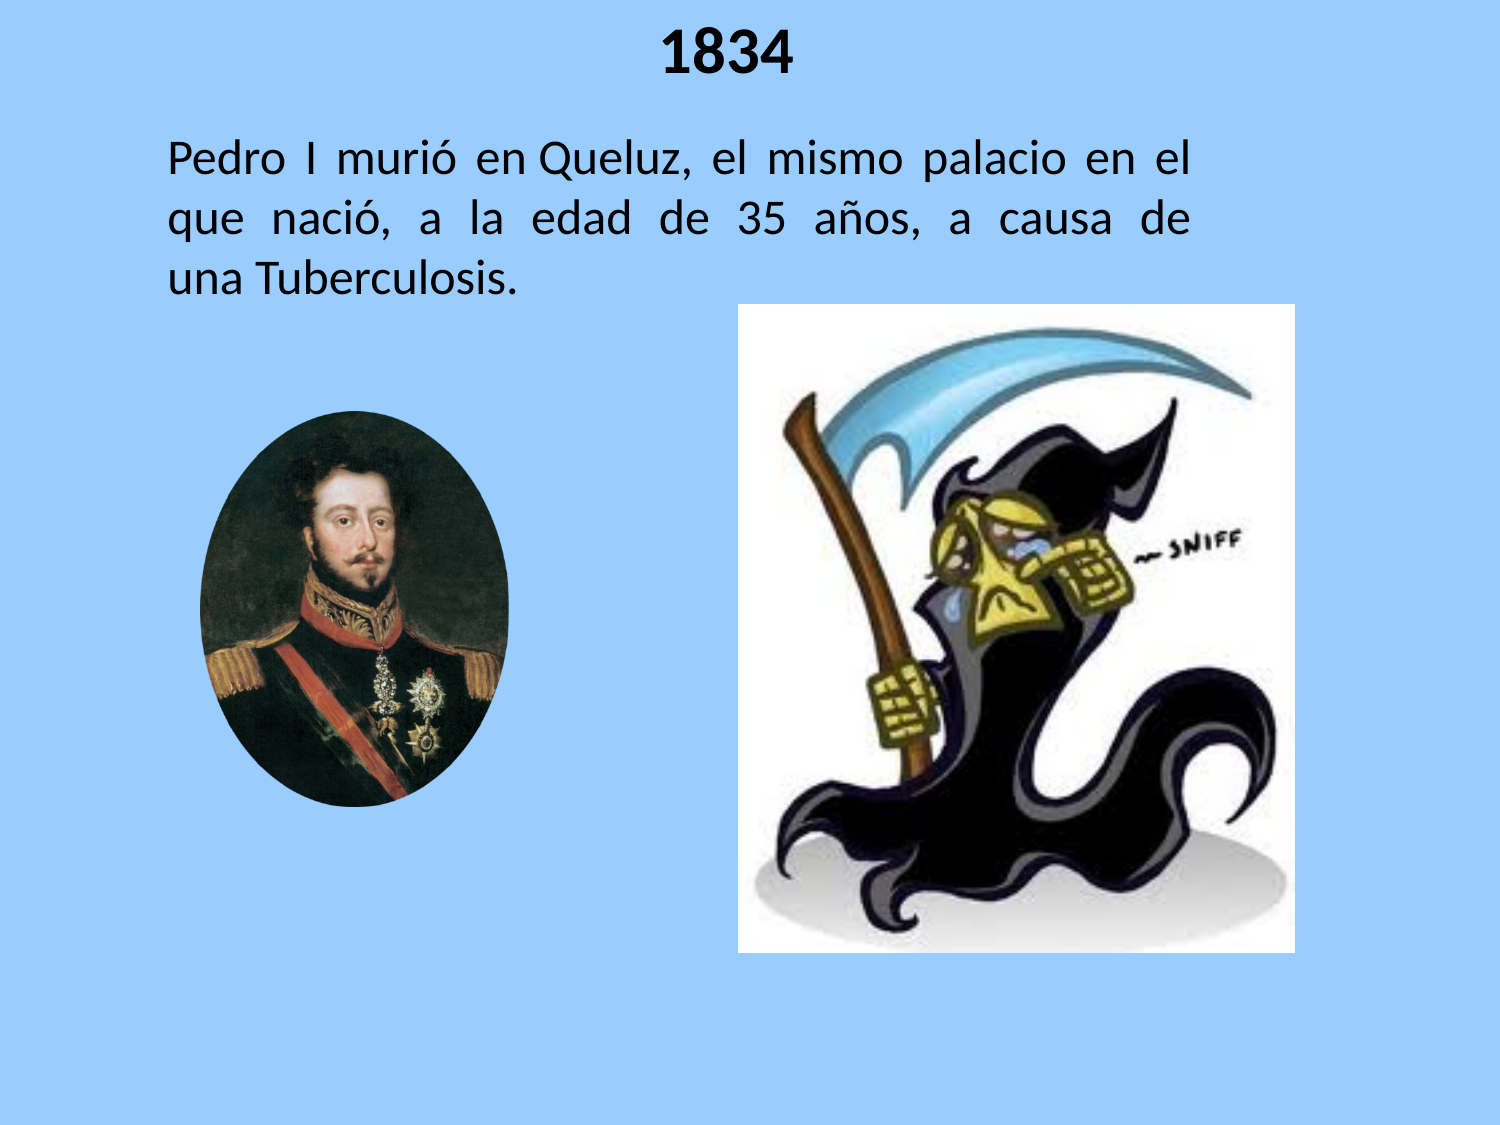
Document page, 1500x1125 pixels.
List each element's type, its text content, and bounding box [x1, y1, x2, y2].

title 1834 [597, 0, 856, 117]
picture [738, 304, 1295, 953]
picture [199, 410, 509, 807]
text_box Pedro I murió en Queluz, el mismo palacio en el que nació, a la edad de 35 años, a causa de una Tuberculosis. [152, 117, 1207, 305]
